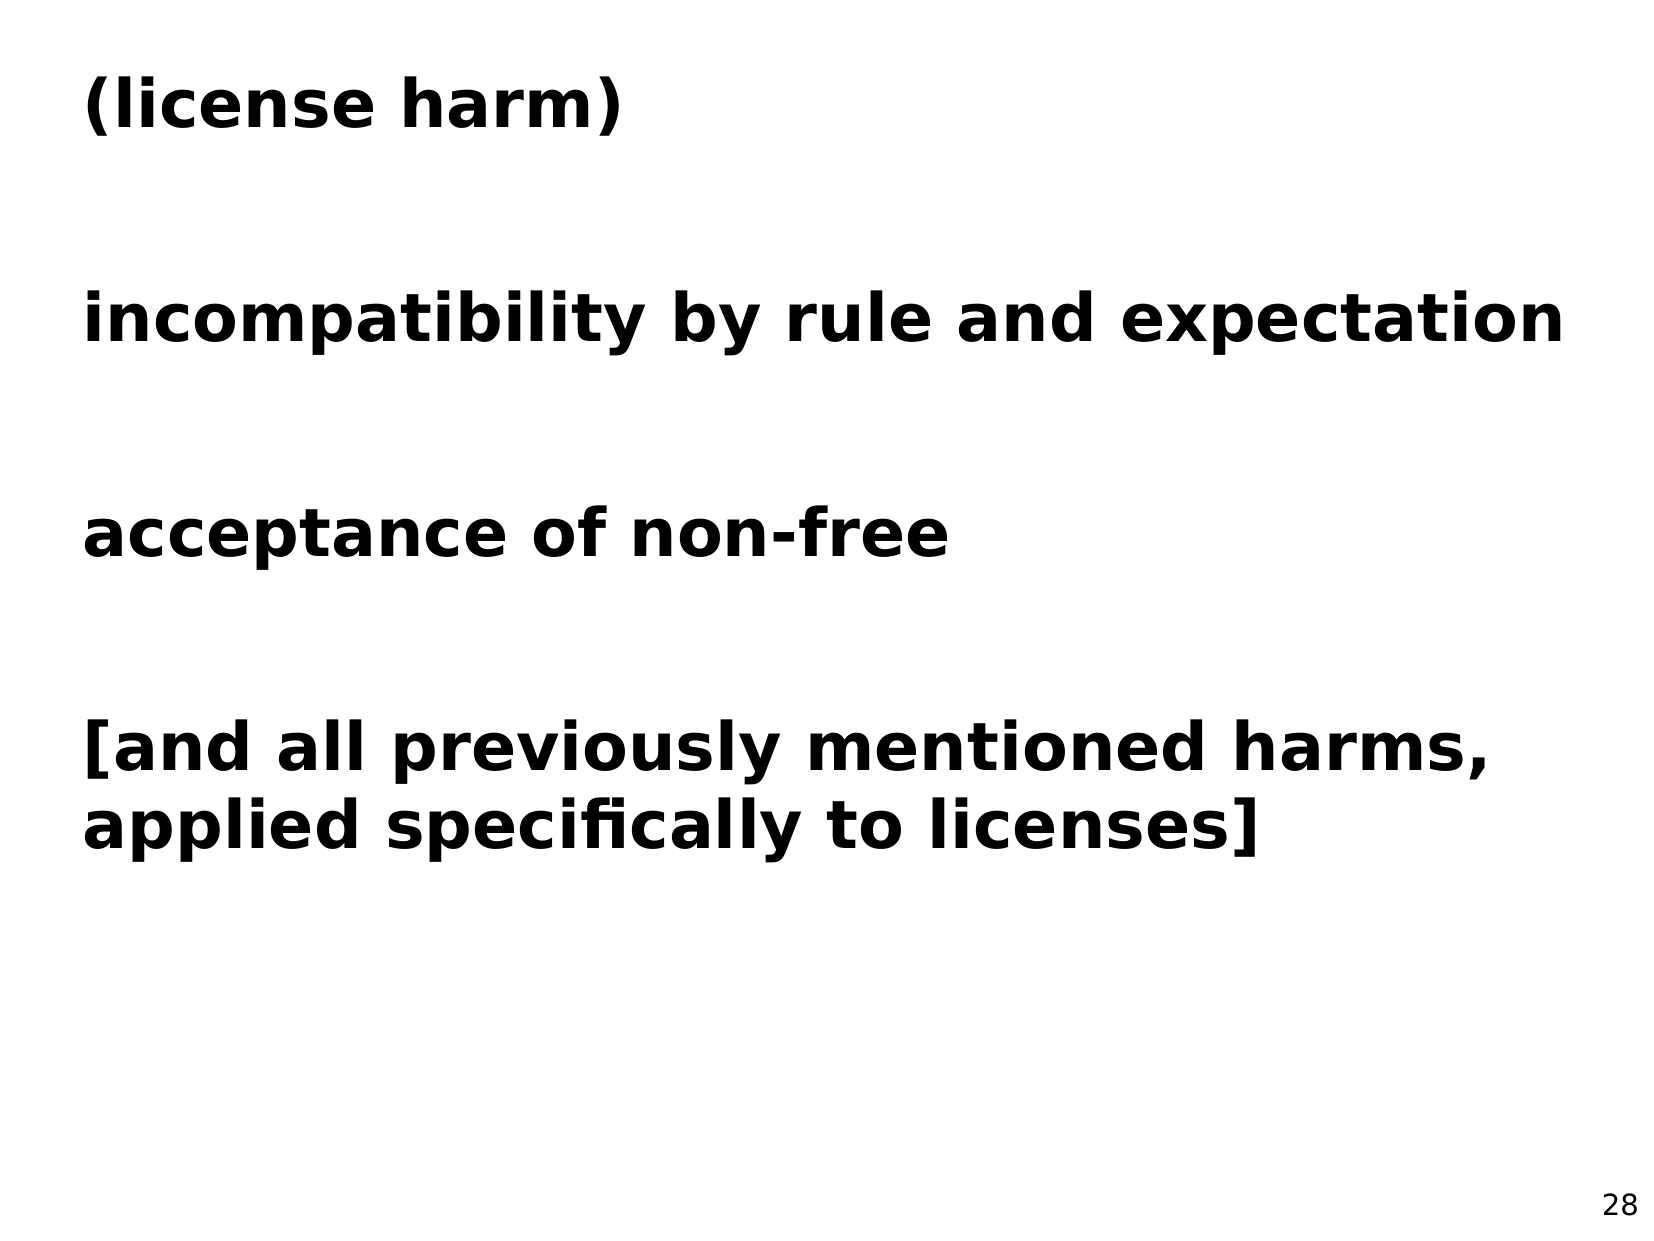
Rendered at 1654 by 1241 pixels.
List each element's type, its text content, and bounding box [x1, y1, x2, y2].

list (license harm) incompatibility by rule and expectation acceptance of non-free [and all previously mentioned harms, applied specifically to licenses] [82, 65, 1571, 1079]
